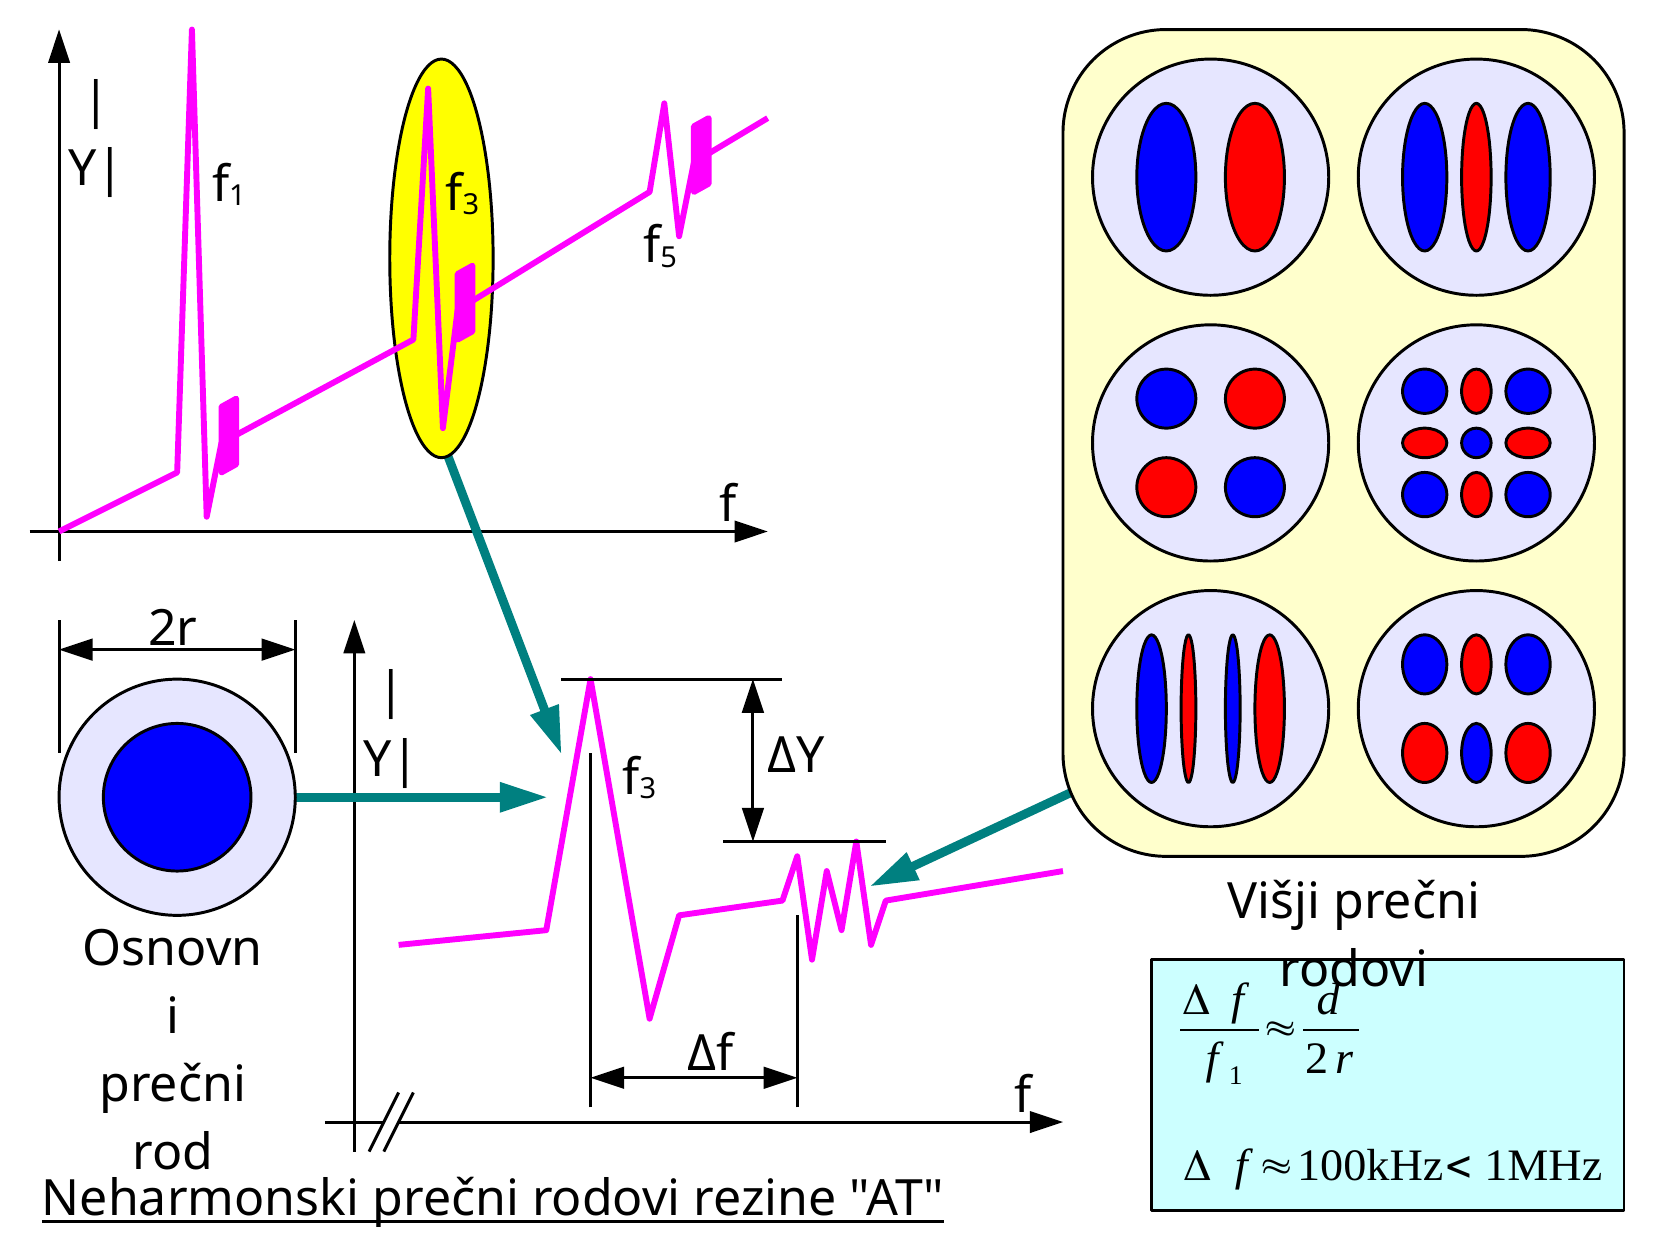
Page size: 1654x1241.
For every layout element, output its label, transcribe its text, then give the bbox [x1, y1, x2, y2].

text_box f5 [605, 200, 715, 296]
text_box ΔY [741, 710, 851, 792]
chart [1172, 1139, 1613, 1192]
text_box |Y| [41, 54, 151, 136]
text_box [1367, 962, 1383, 983]
chart [1166, 974, 1372, 1091]
text_box Δf [655, 1008, 765, 1090]
text_box f3 [584, 732, 694, 827]
text_box [1151, 959, 1625, 1211]
text_box [1394, 959, 1410, 982]
text_box f [968, 1049, 1078, 1131]
text_box 2r [118, 583, 228, 665]
text_box Neharmonski prečni rodovi rezine "AT" [27, 1154, 1137, 1231]
text_box [1306, 962, 1322, 974]
text_box f3 [407, 147, 517, 243]
text_box [1336, 962, 1351, 974]
text_box |Y| [336, 645, 446, 727]
text_box f1 [174, 138, 284, 234]
text_box [1288, 959, 1309, 974]
text_box [59, 679, 296, 902]
text_box Višji prečni rodovi [1139, 856, 1568, 952]
text_box [1356, 959, 1370, 974]
text_box [389, 59, 485, 346]
text_box [693, 118, 709, 192]
text_box [221, 398, 237, 473]
text_box [1319, 959, 1338, 974]
text_box [395, 243, 494, 458]
text_box f [673, 459, 783, 541]
text_box [1062, 29, 1625, 856]
text_box Osnovni prečni rod [62, 902, 284, 1102]
